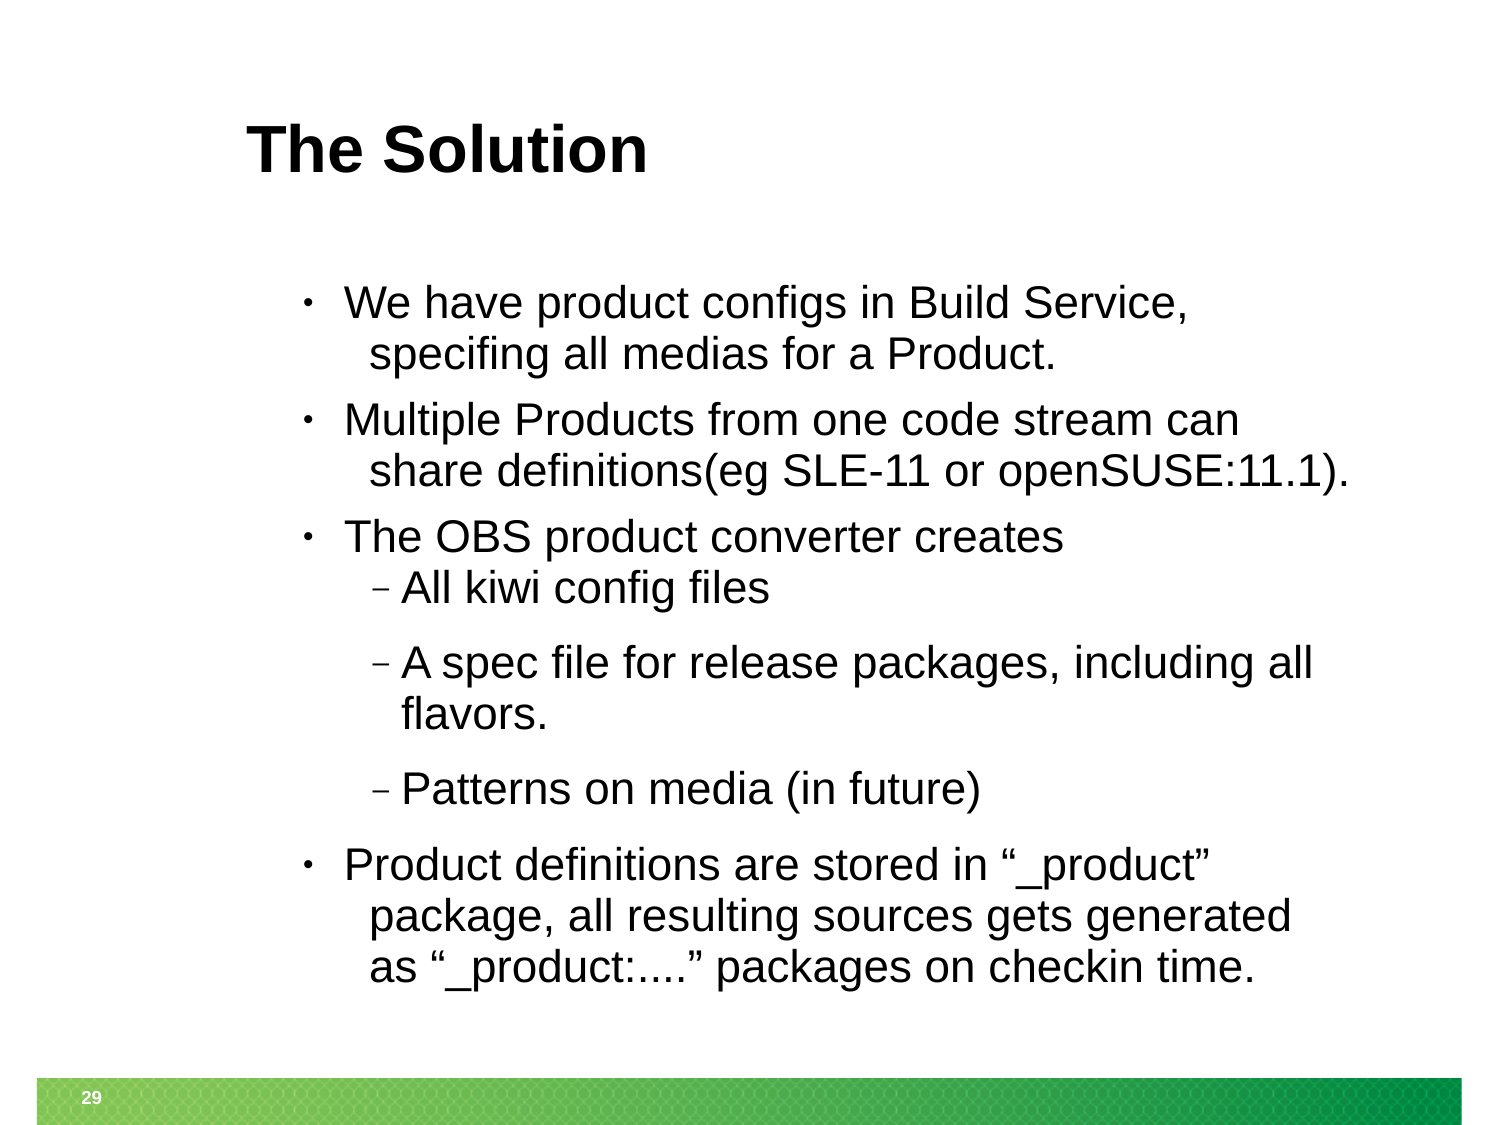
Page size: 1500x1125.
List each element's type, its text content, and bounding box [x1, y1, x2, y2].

title The Solution [246, 60, 1409, 239]
picture [36, 1078, 1462, 1125]
list We have product configs in Build Service, specifing all medias for a Product. Multiple Products from one code stream can share definitions(eg SLE-11 or openSUSE:11.1). The OBS product converter creates All kiwi config files A spec file for release packages, including all flavors. Patterns on media (in future) Product definitions are stored in “_product” package, all resulting sources gets generated as “_product:....” packages on checkin time. [245, 269, 1409, 1001]
